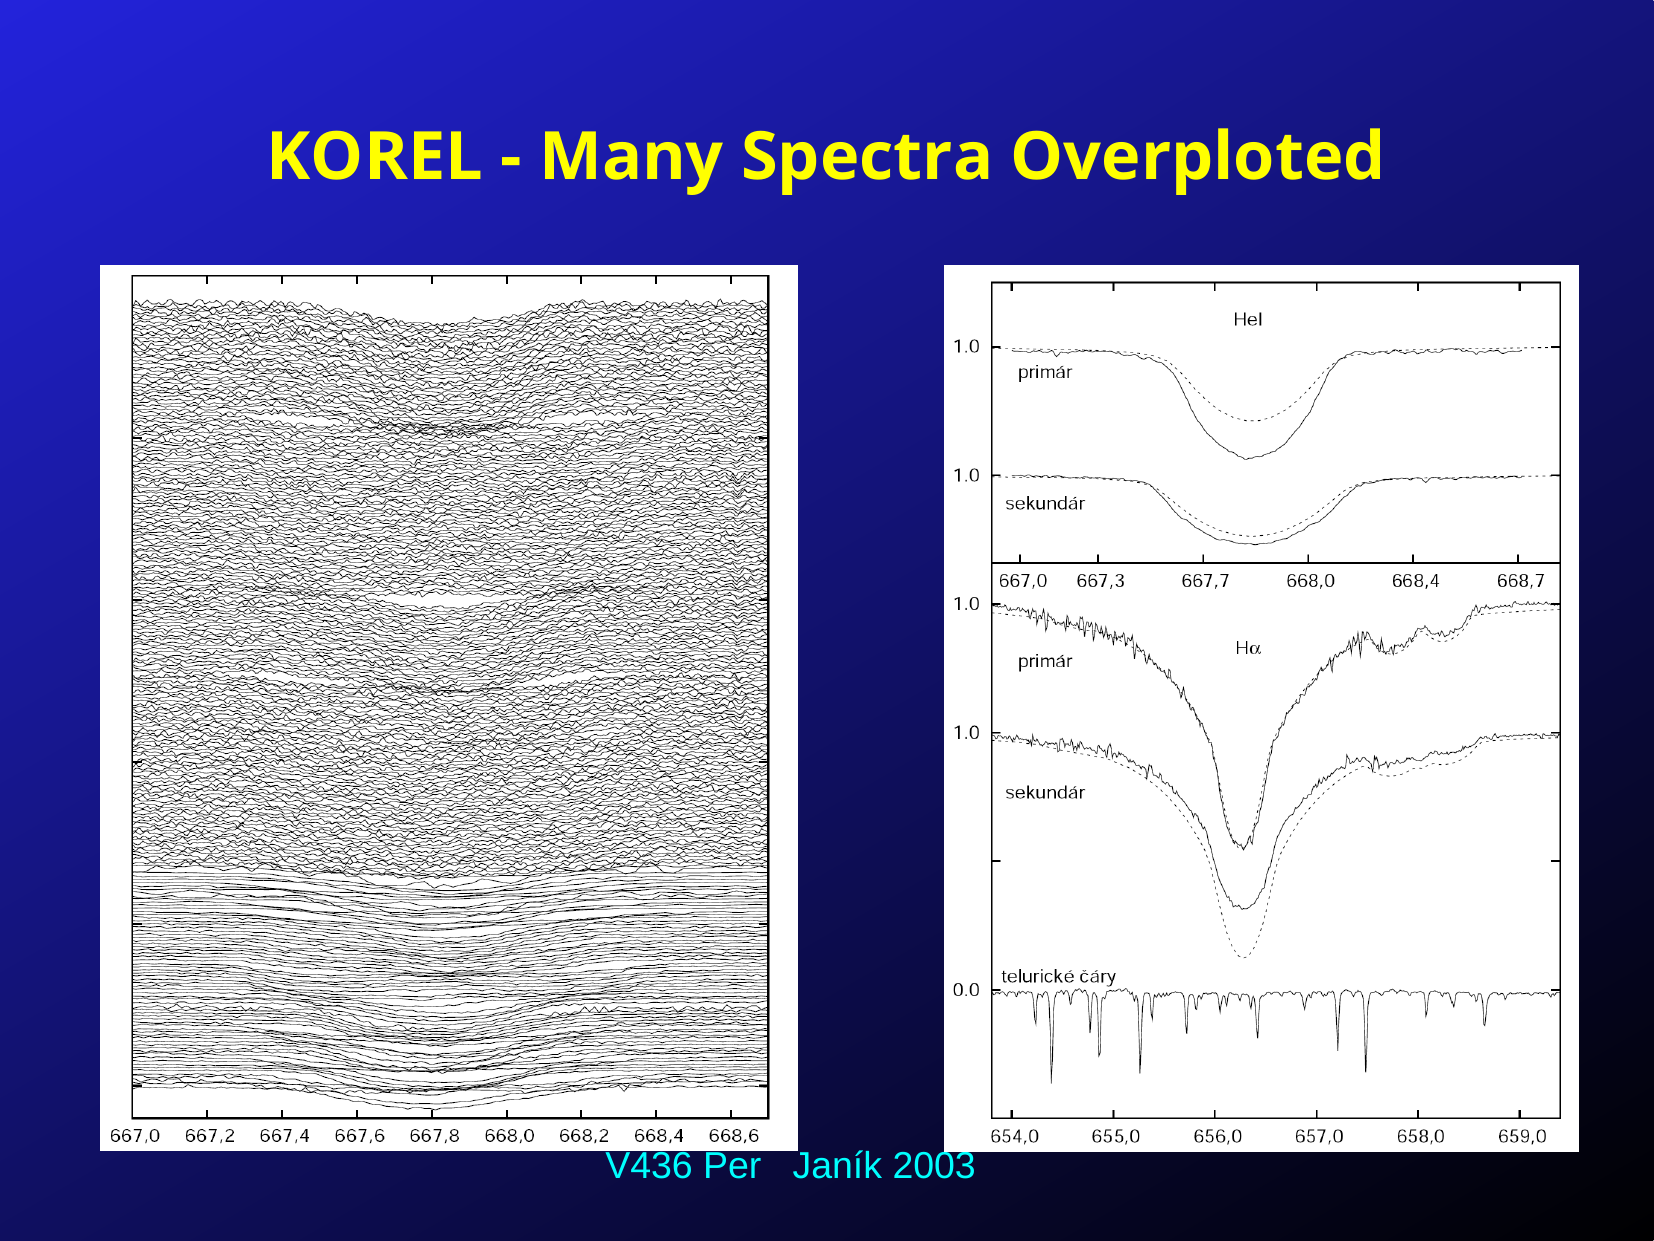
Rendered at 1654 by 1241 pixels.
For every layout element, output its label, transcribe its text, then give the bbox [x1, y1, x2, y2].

picture [100, 265, 798, 1151]
text_box V436 Per Janík 2003 [590, 1138, 1005, 1241]
title KOREL - Many Spectra Overploted [82, 56, 1571, 250]
picture [944, 265, 1579, 1152]
